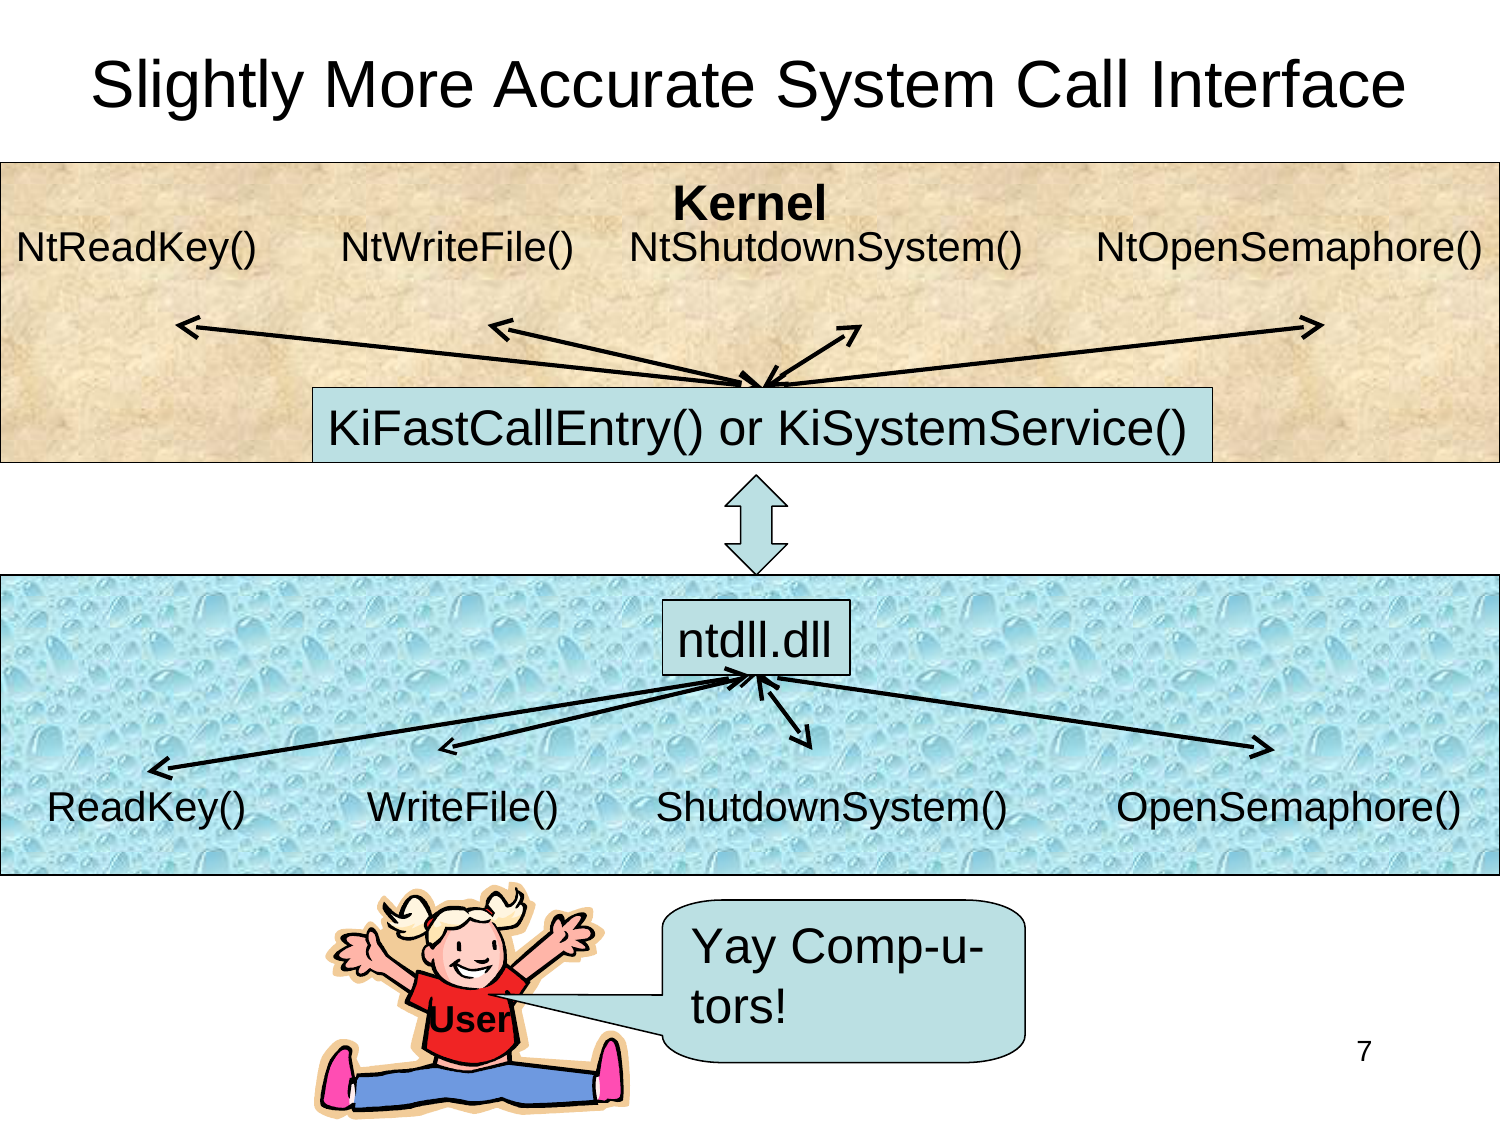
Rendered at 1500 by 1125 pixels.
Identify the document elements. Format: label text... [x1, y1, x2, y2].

text_box ReadKey() [31, 771, 262, 838]
text_box <number> [1074, 1025, 1388, 1101]
text_box OpenSemaphore() [1101, 771, 1478, 838]
text_box ShutdownSystem() [640, 771, 1024, 838]
text_box [0, 474, 1500, 876]
text_box NtReadKey() [1, 212, 273, 278]
text_box ntdll.dll [662, 600, 850, 676]
text_box NtWriteFile() [325, 212, 590, 278]
picture [312, 877, 636, 1125]
text_box NtShutdownSystem() [614, 212, 1039, 278]
text_box WriteFile() [352, 771, 575, 838]
text_box NtOpenSemaphore() [1080, 212, 1499, 278]
text_box KiFastCallEntry() or KiSystemService() [312, 387, 1213, 463]
title Slightly More Accurate System Call Interface [0, 0, 1500, 162]
text_box Yay Comp-u-tors! [488, 900, 1026, 1063]
text_box Kernel [0, 162, 1500, 463]
text_box User [413, 987, 527, 1048]
